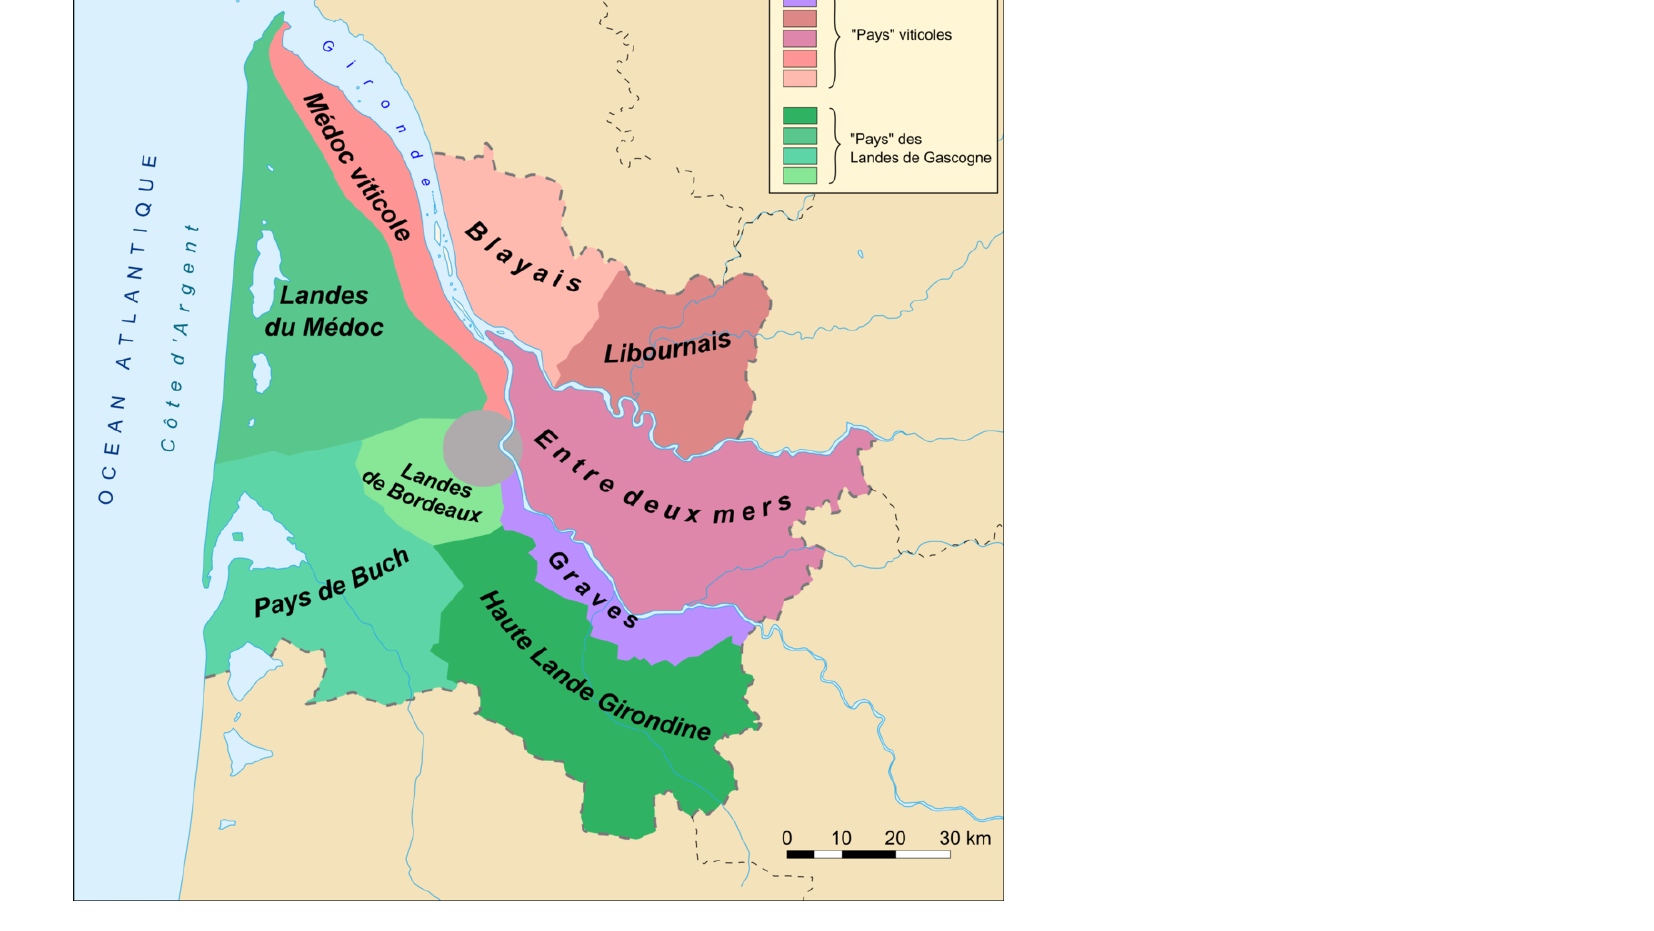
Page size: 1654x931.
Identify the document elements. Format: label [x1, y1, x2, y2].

picture [73, 0, 1004, 901]
